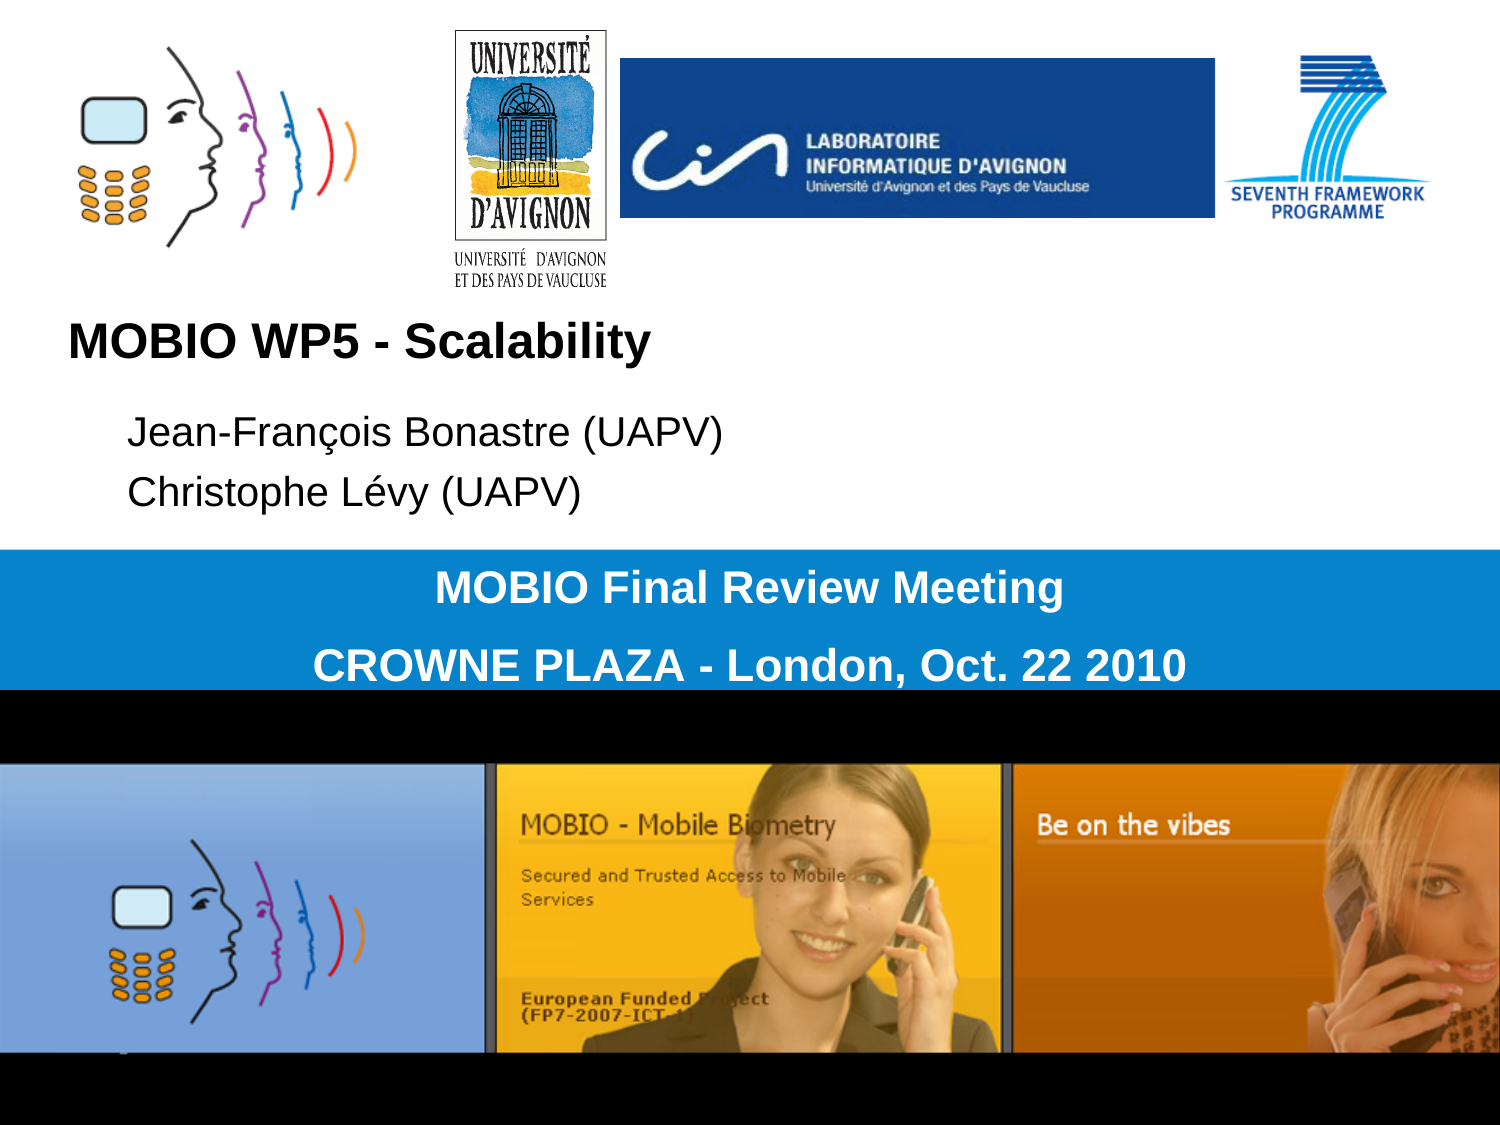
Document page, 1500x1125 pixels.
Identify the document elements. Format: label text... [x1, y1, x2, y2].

picture [620, 42, 1447, 240]
picture [0, 690, 1500, 1125]
title MOBIO WP5 - Scalability [53, 278, 1477, 398]
subtitle Jean-François Bonastre (UAPV) Christophe Lévy (UAPV) [112, 397, 928, 523]
picture [41, 42, 373, 271]
picture [454, 29, 607, 294]
